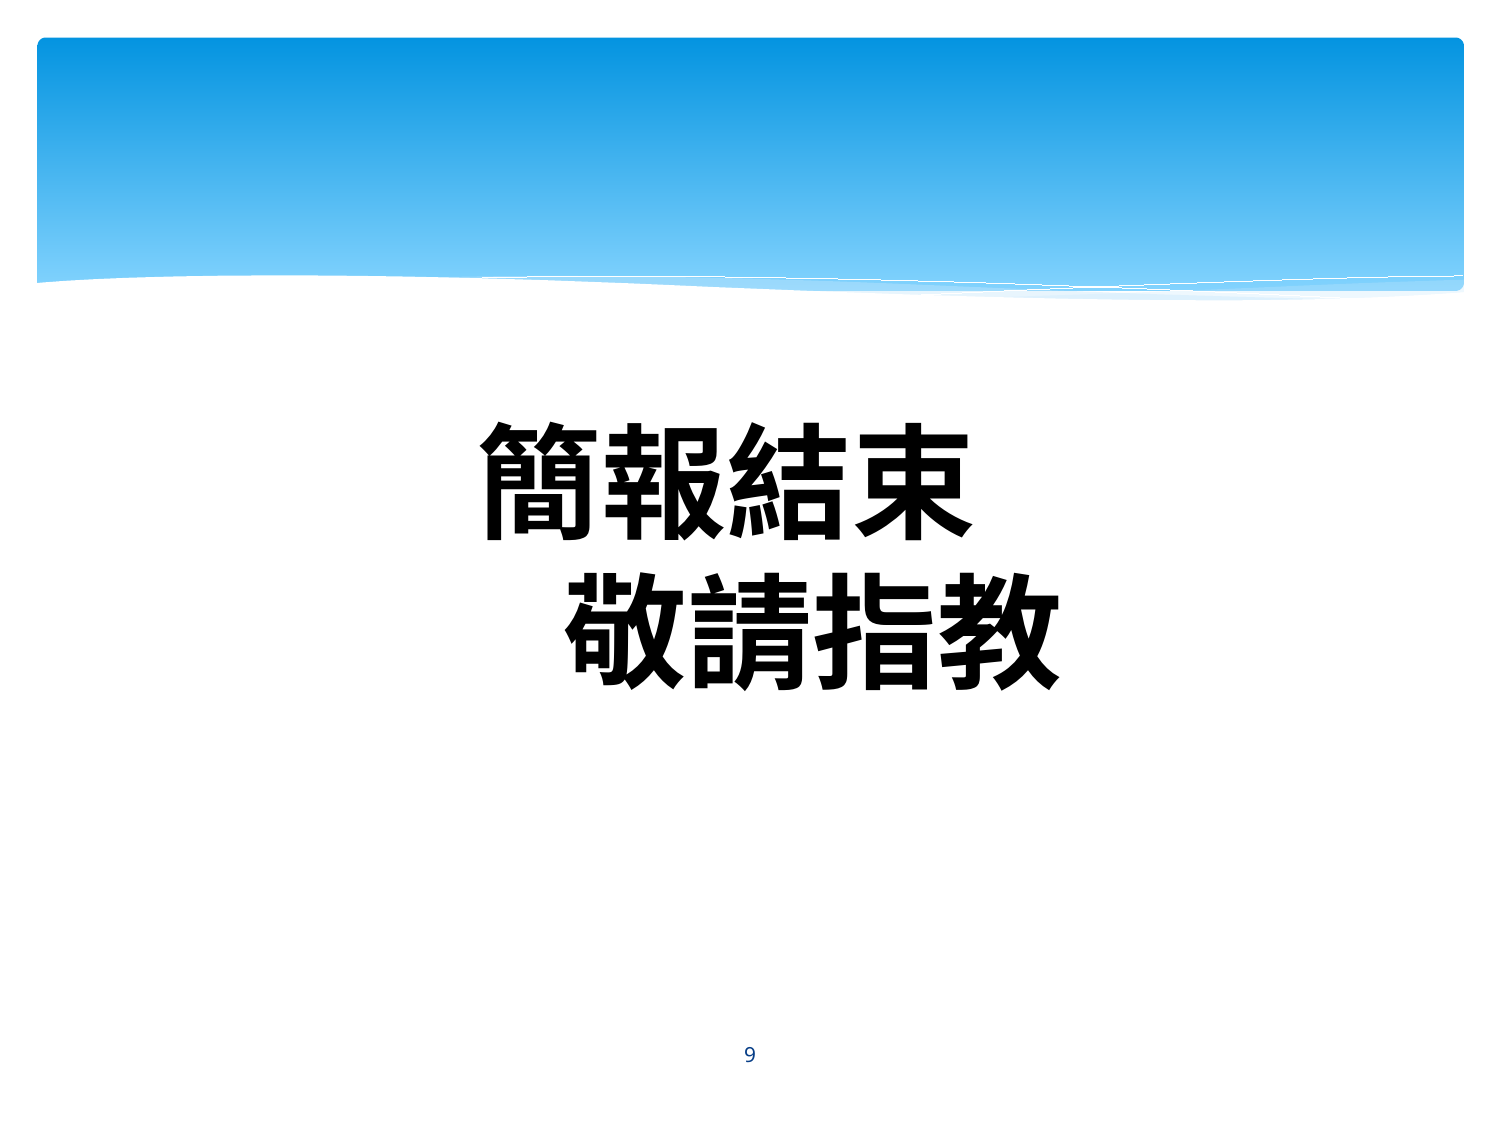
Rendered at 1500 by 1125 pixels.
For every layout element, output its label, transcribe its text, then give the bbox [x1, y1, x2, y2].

text_box 9 [654, 1025, 846, 1086]
text_box 簡報結束 敬請指教 [183, 397, 1270, 712]
